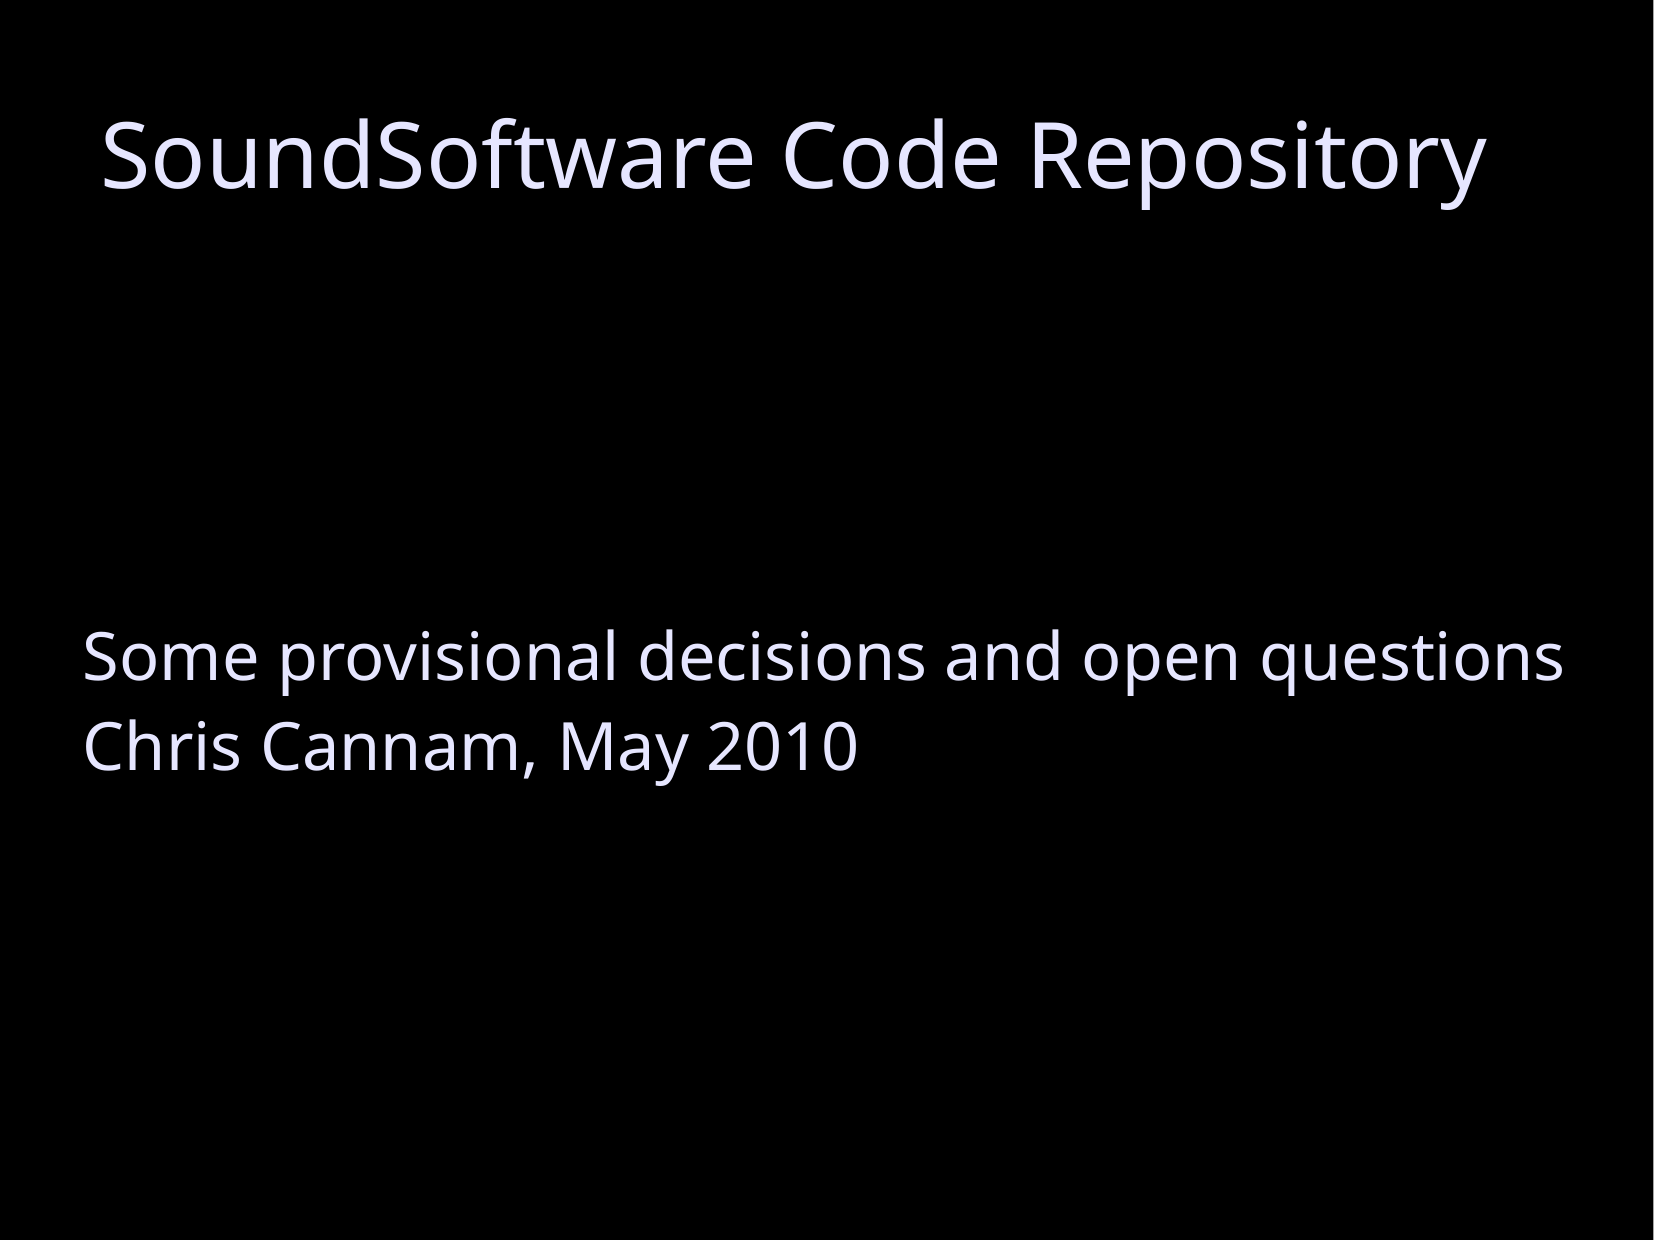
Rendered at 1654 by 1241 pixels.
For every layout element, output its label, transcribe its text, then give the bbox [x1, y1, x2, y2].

title SoundSoftware Code Repository [82, 49, 1571, 257]
subtitle Some provisional decisions and open questions Chris Cannam, May 2010 [82, 297, 1571, 1102]
